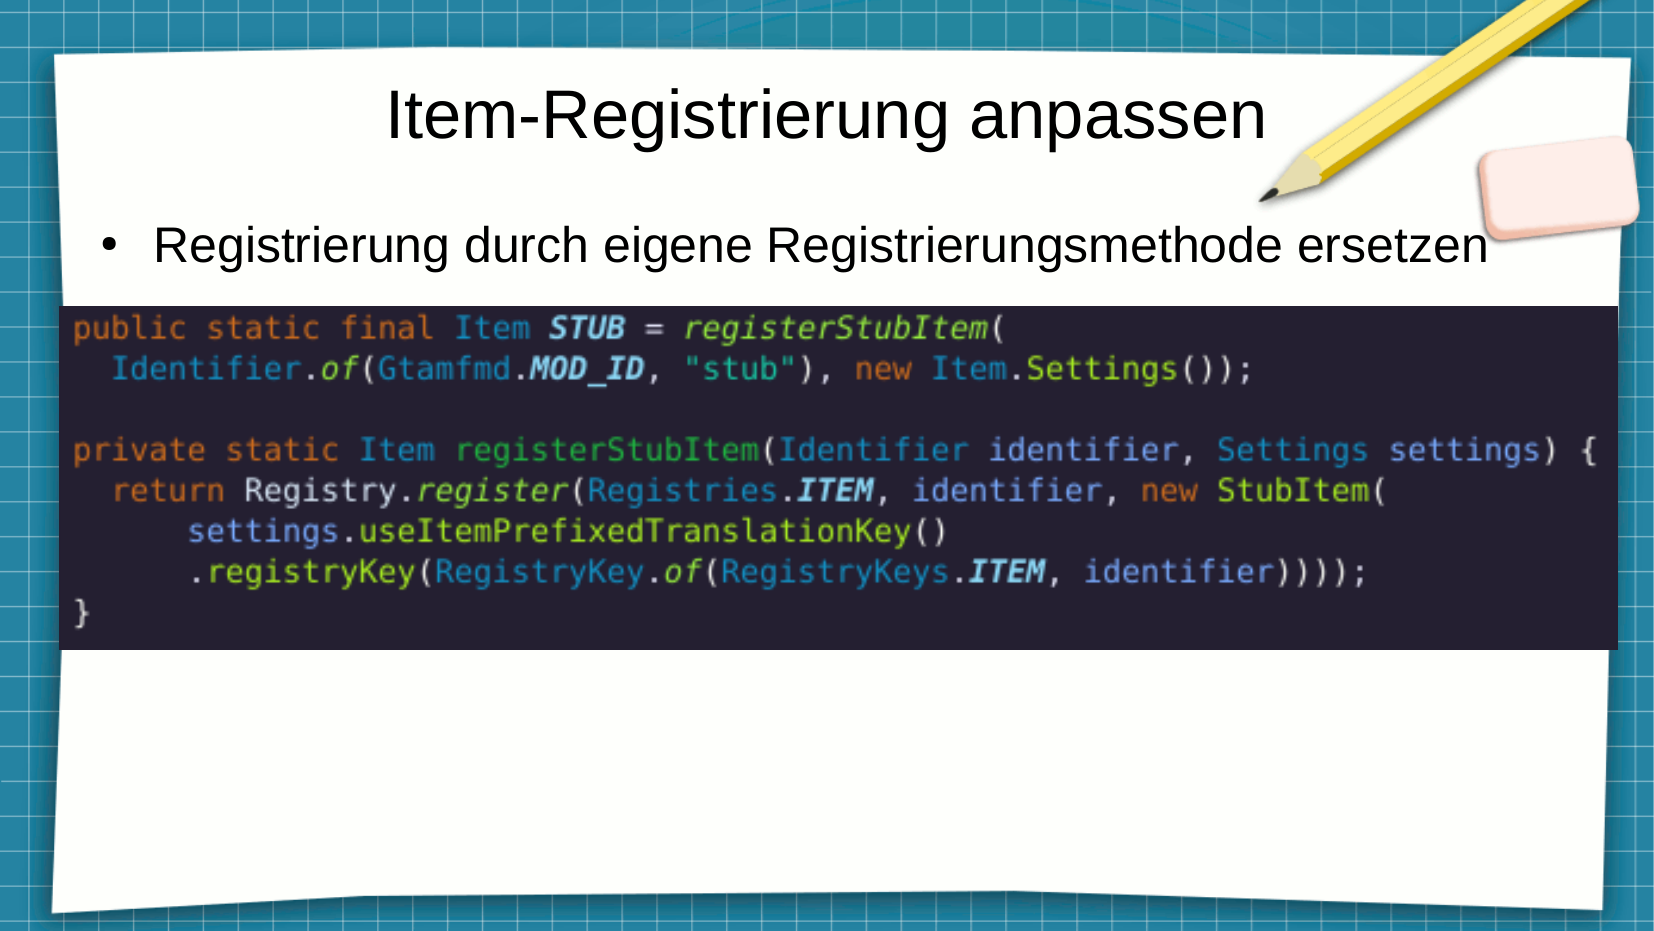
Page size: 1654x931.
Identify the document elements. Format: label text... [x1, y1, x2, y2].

picture [0, 0, 1654, 931]
title Item-Registrierung anpassen [82, 37, 1571, 193]
list Registrierung durch eigene Registrierungsmethode ersetzen [82, 217, 1571, 296]
